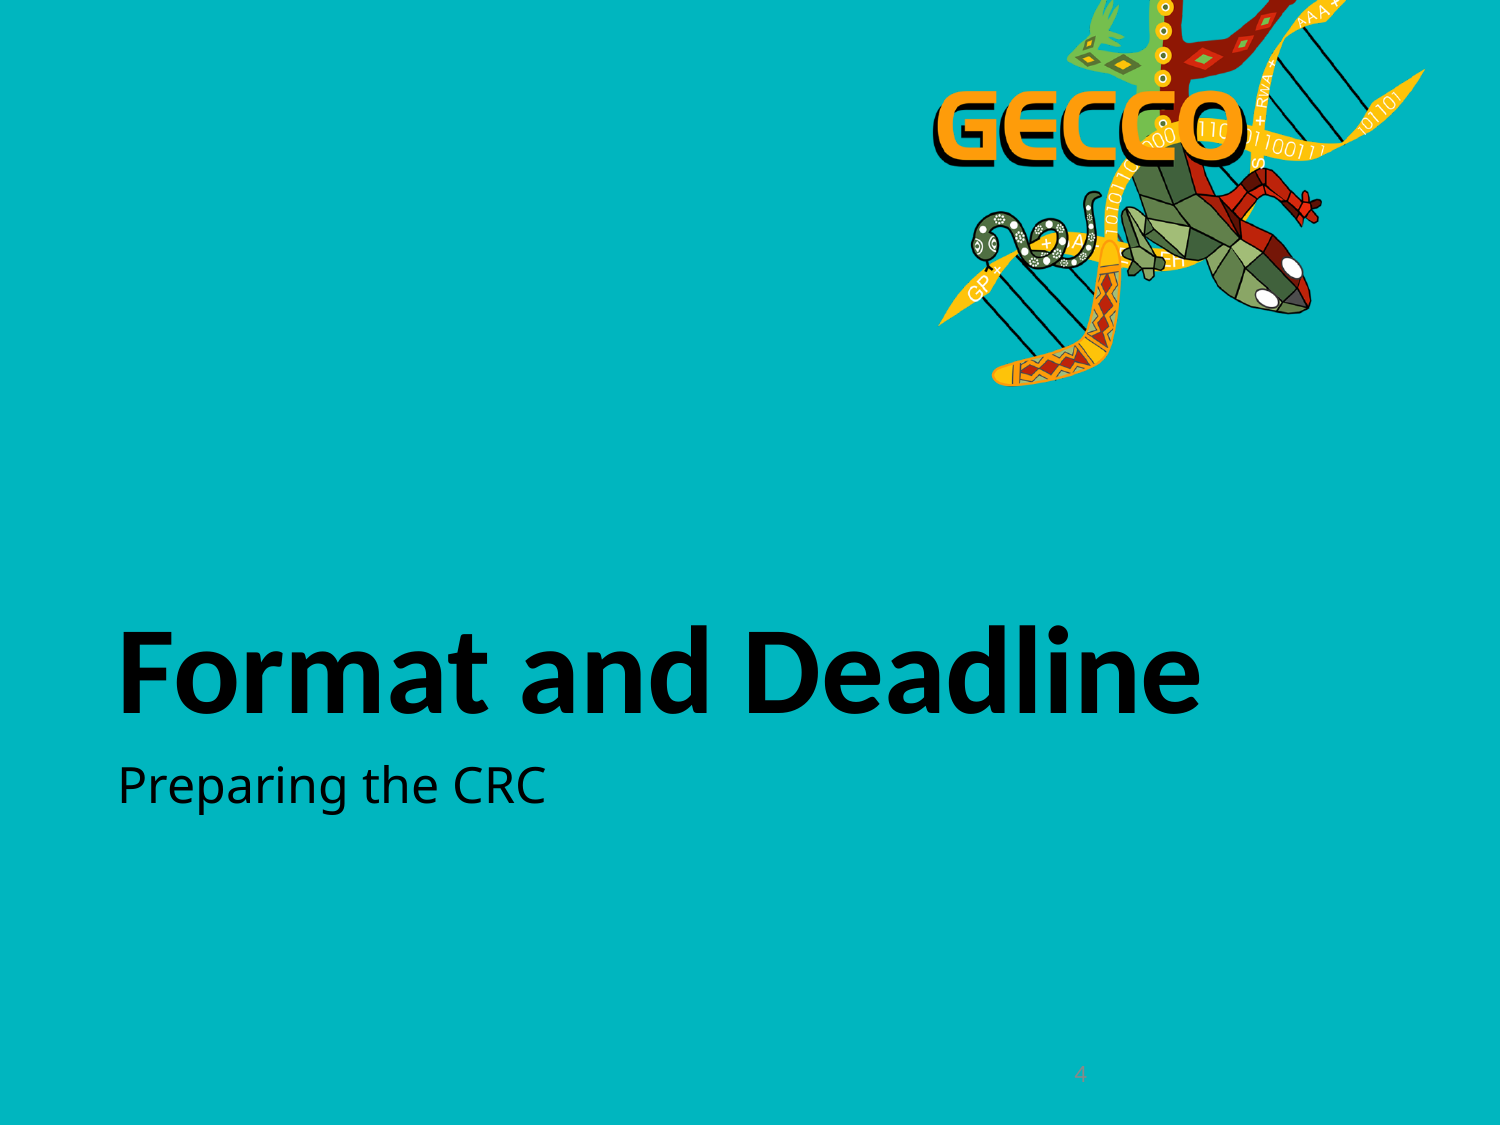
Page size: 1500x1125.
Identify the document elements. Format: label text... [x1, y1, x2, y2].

list Preparing the CRC [102, 752, 1397, 999]
text_box <number> [1059, 1042, 1397, 1103]
picture [919, 0, 1439, 400]
title Format and Deadline [102, 280, 1397, 749]
